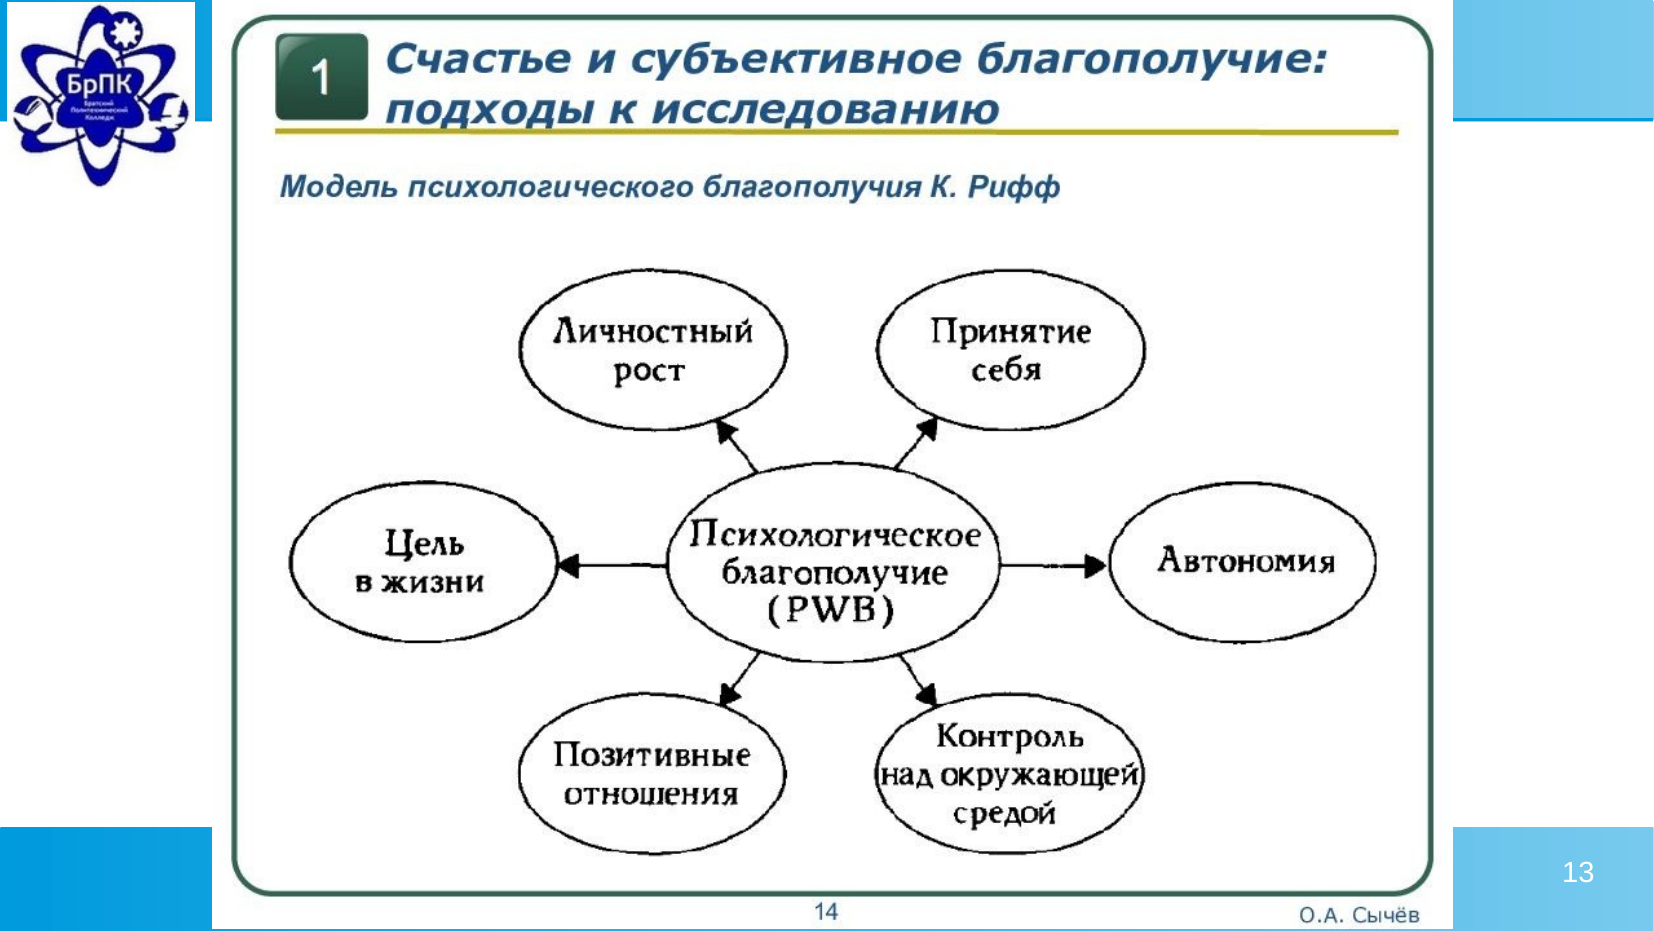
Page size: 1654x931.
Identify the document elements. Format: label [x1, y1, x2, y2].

picture [212, 0, 1453, 929]
picture [7, 3, 195, 190]
